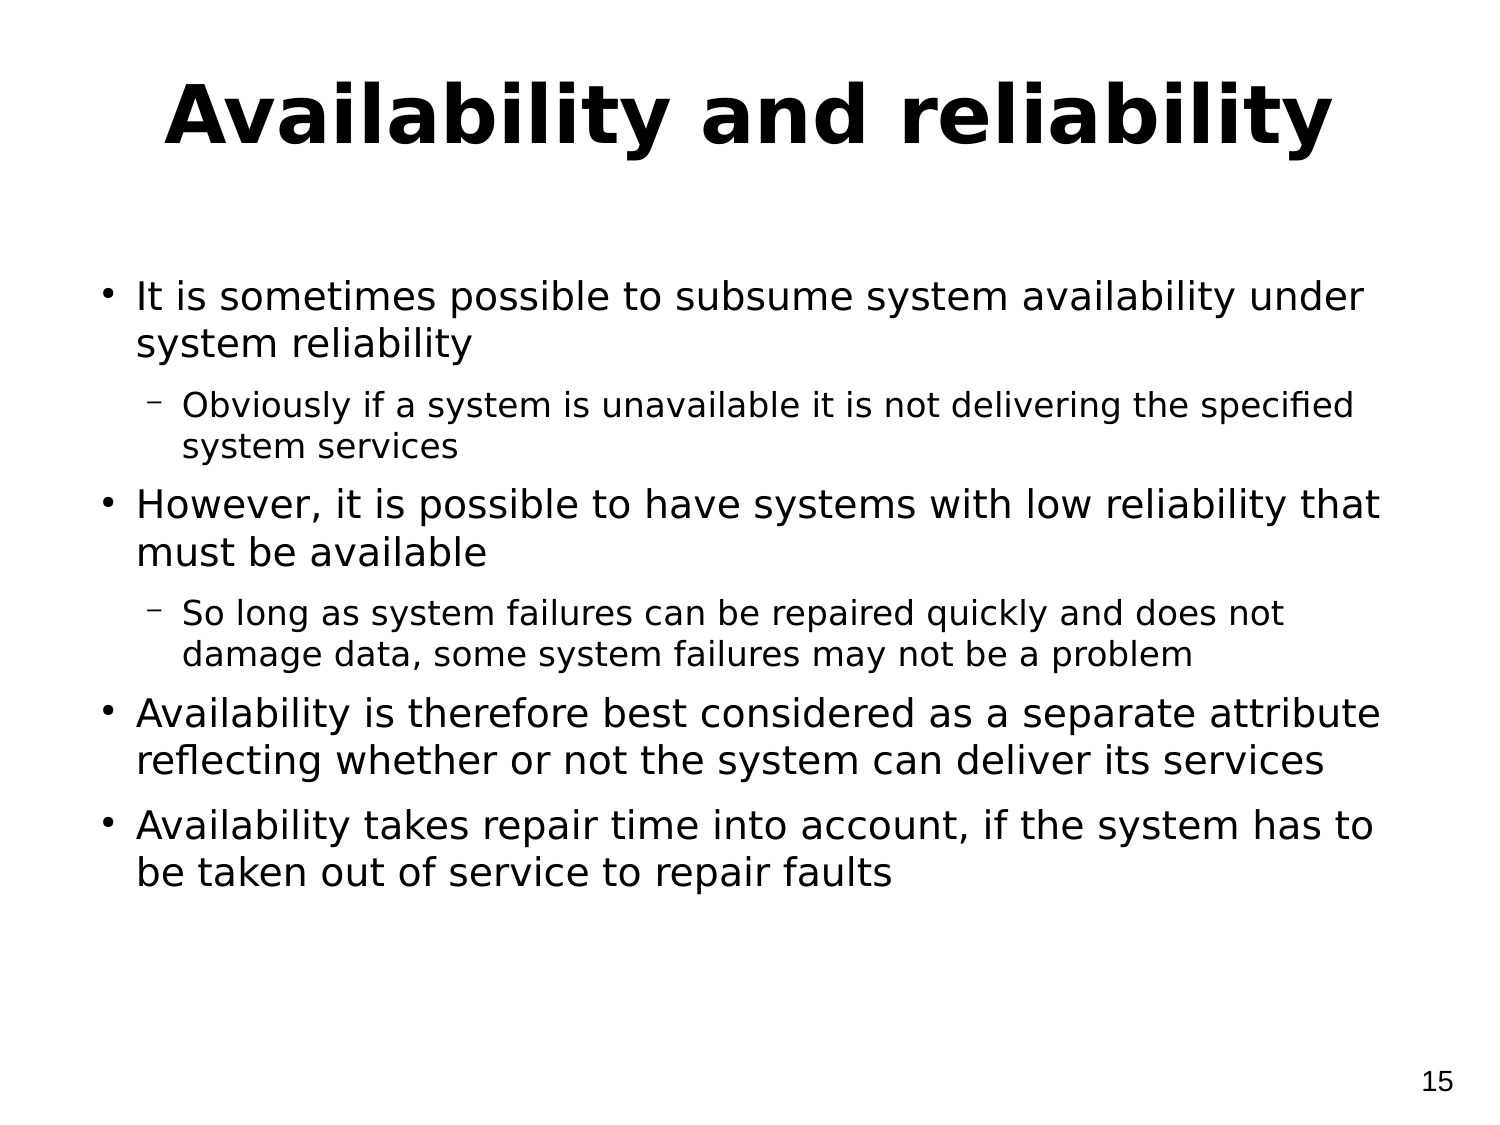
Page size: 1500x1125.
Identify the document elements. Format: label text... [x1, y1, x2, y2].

list It is sometimes possible to subsume system availability under system reliability Obviously if a system is unavailable it is not delivering the specified system services However, it is possible to have systems with low reliability that must be available So long as system failures can be repaired quickly and does not damage data, some system failures may not be a problem Availability is therefore best considered as a separate attribute reflecting whether or not the system can deliver its services Availability takes repair time into account, if the system has to be taken out of service to repair faults [75, 263, 1425, 916]
title Availability and reliability [75, 44, 1425, 177]
